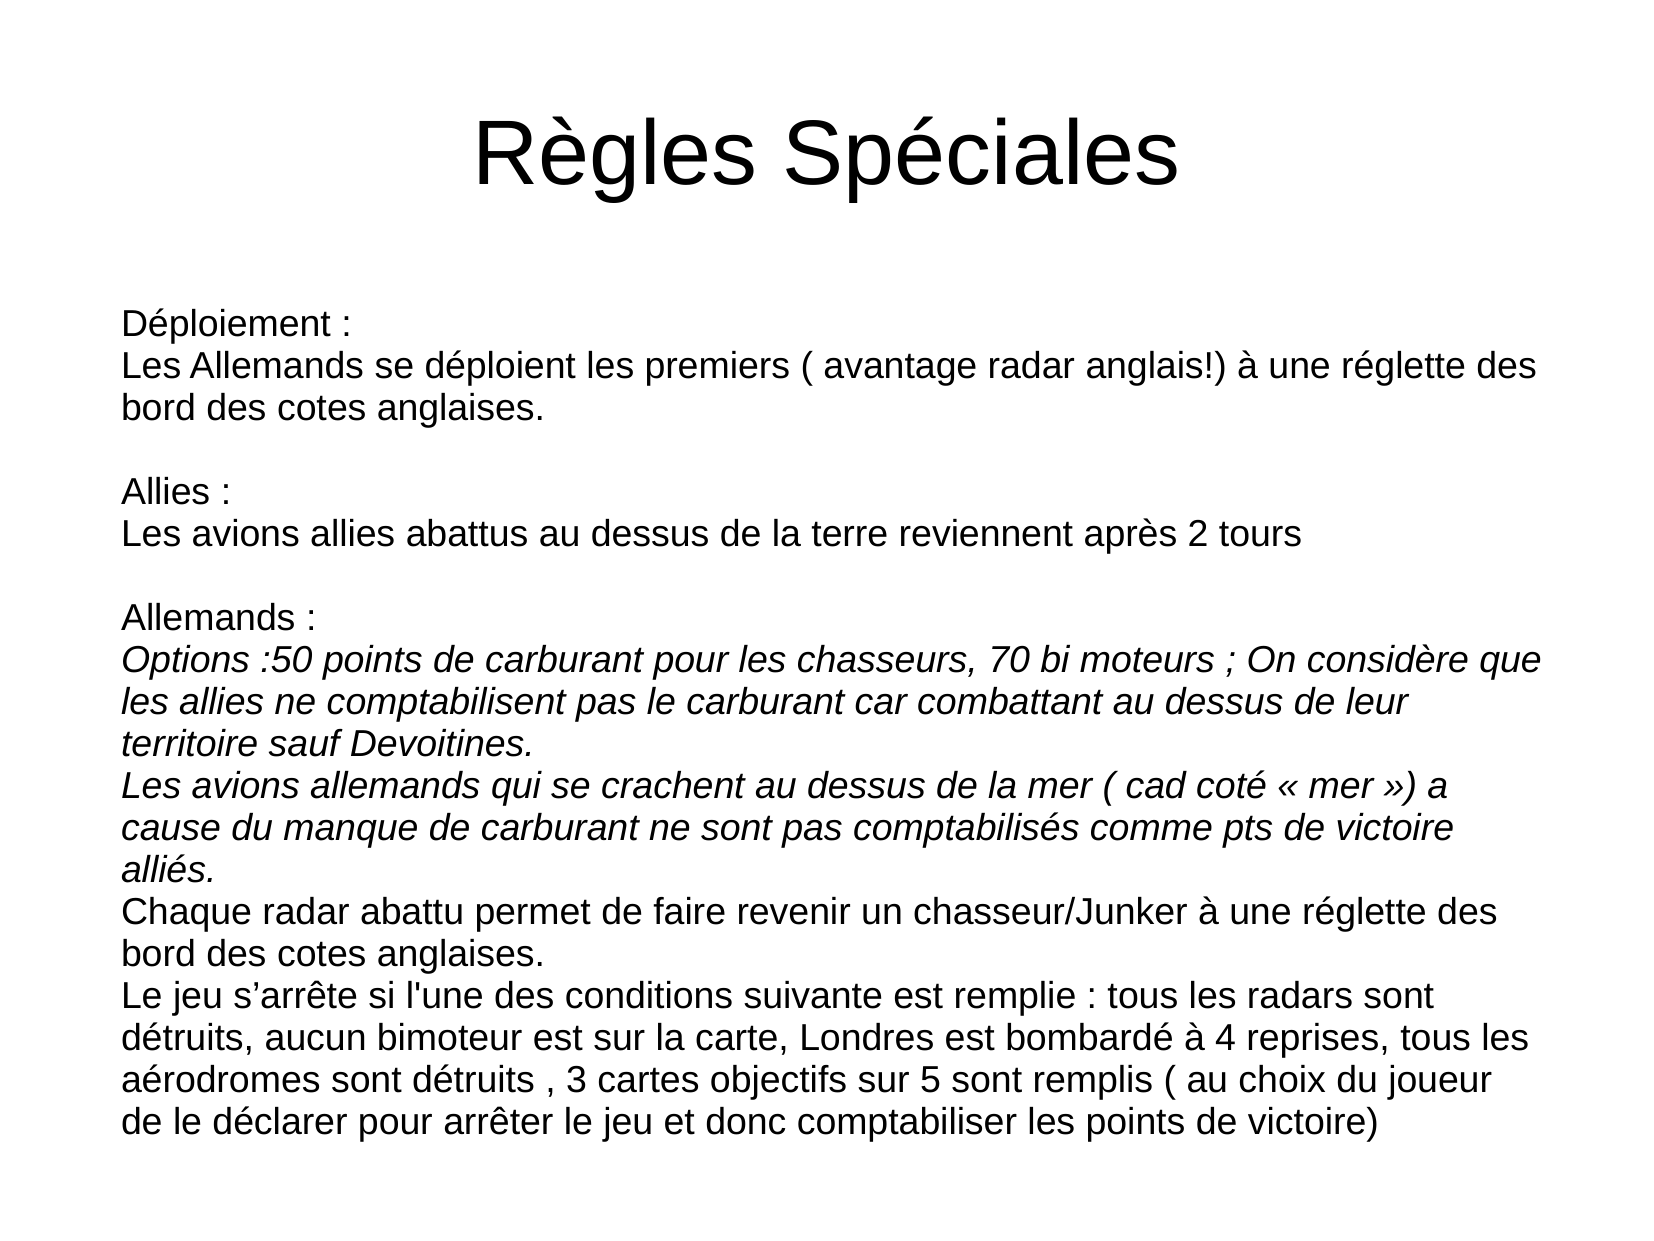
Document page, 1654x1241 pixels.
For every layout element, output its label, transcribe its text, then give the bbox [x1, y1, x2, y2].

title Règles Spéciales [82, 49, 1571, 257]
text_box Déploiement : Les Allemands se déploient les premiers ( avantage radar anglais!) à une réglette des bord des cotes anglaises. Allies : Les avions allies abattus au dessus de la terre reviennent après 2 tours Allemands : Options :50 points de carburant pour les chasseurs, 70 bi moteurs ; On considère que les allies ne comptabilisent pas le carburant car combattant au dessus de leur territoire sauf Devoitines. Les avions allemands qui se crachent au dessus de la mer ( cad coté « mer ») a cause du manque de carburant ne sont pas comptabilisés comme pts de victoire alliés. Chaque radar abattu permet de faire revenir un chasseur/Junker à une réglette des bord des cotes anglaises. Le jeu s’arrête si l'une des conditions suivante est remplie : tous les radars sont détruits, aucun bimoteur est sur la carte, Londres est bombardé à 4 reprises, tous les aérodromes sont détruits , 3 cartes objectifs sur 5 sont remplis ( au choix du joueur de le déclarer pour arrêter le jeu et donc comptabiliser les points de victoire) [106, 295, 1560, 1192]
